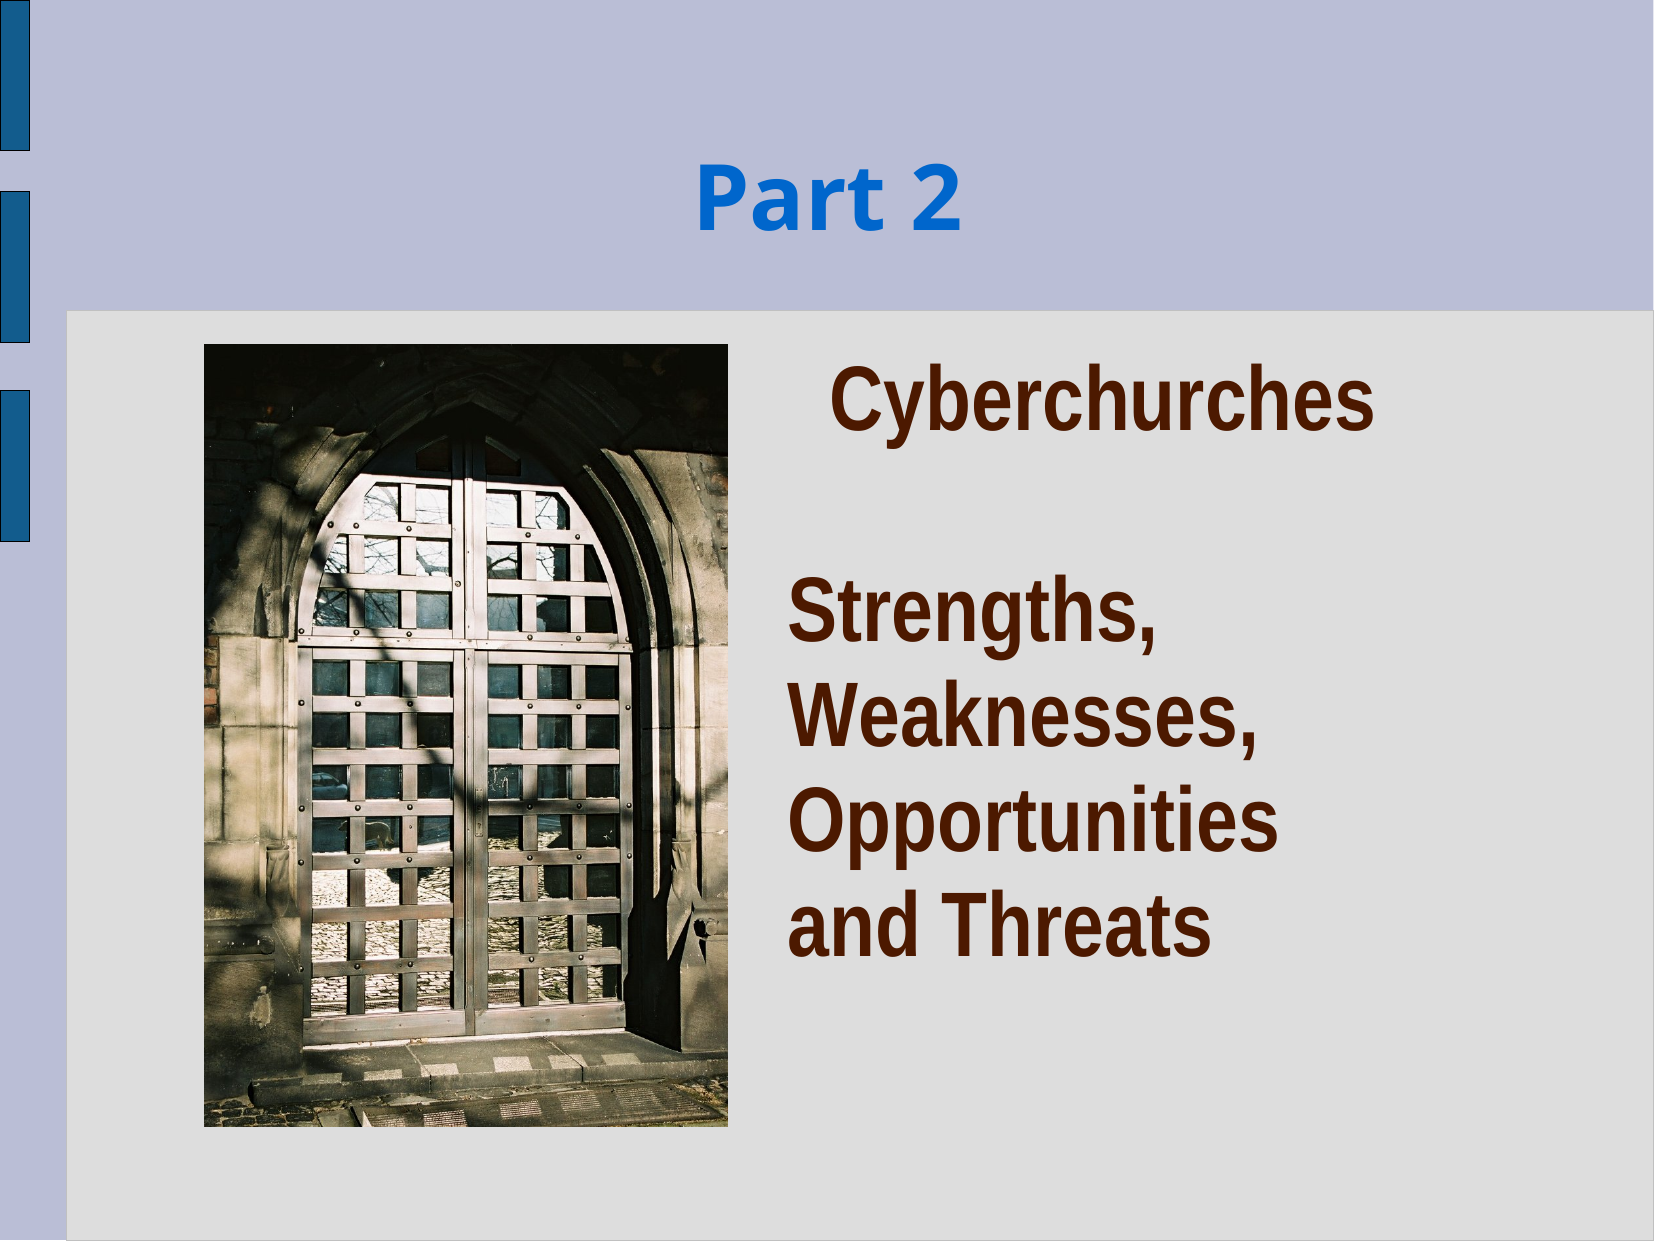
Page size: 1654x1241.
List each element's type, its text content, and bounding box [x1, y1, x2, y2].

list Cyberchurches Strengths, Weaknesses, Opportunities and Threats [787, 344, 1613, 1127]
title Part 2 [121, 91, 1534, 299]
picture [204, 344, 728, 1127]
